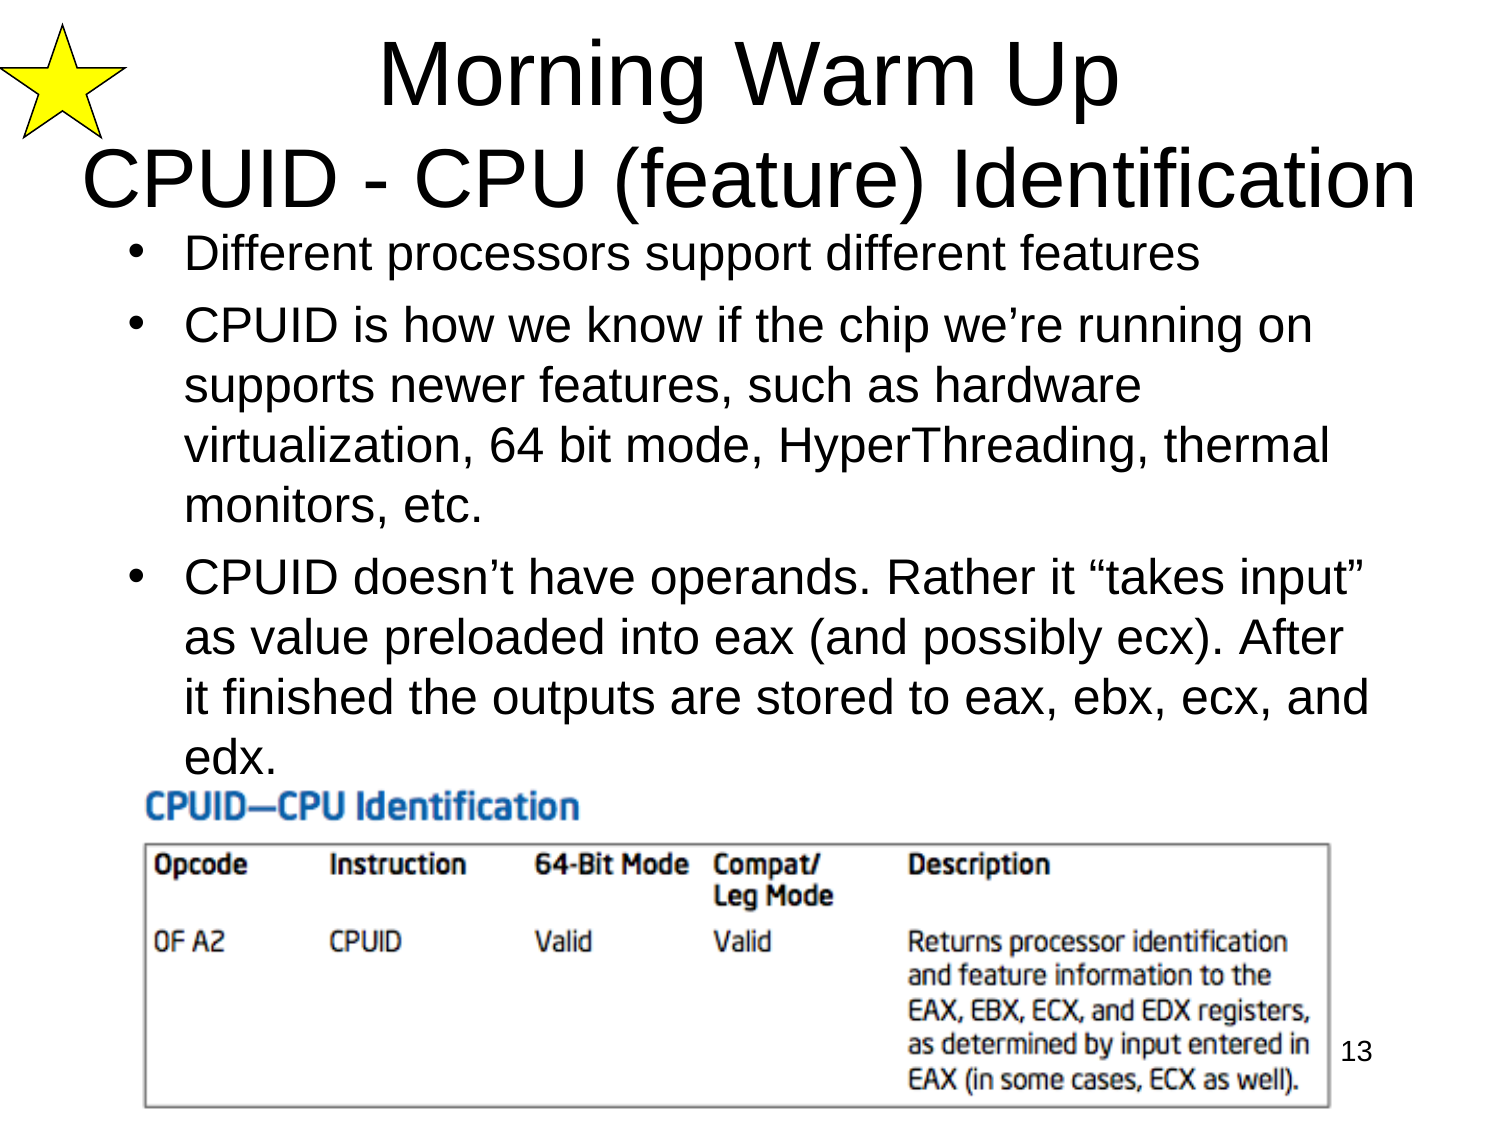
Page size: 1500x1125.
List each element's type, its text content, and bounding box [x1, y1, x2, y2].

text_box [0, 24, 125, 138]
title Morning Warm Up CPUID - CPU (feature) Identification [0, 6, 1500, 232]
text_box <number> [1338, 1025, 1388, 1101]
picture [141, 781, 1338, 1113]
list Different processors support different features CPUID is how we know if the chip we’re running on supports newer features, such as hardware virtualization, 64 bit mode, HyperThreading, thermal monitors, etc. CPUID doesn’t have operands. Rather it “takes input” as value preloaded into eax (and possibly ecx). After it finished the outputs are stored to eax, ebx, ecx, and edx. [112, 212, 1388, 888]
